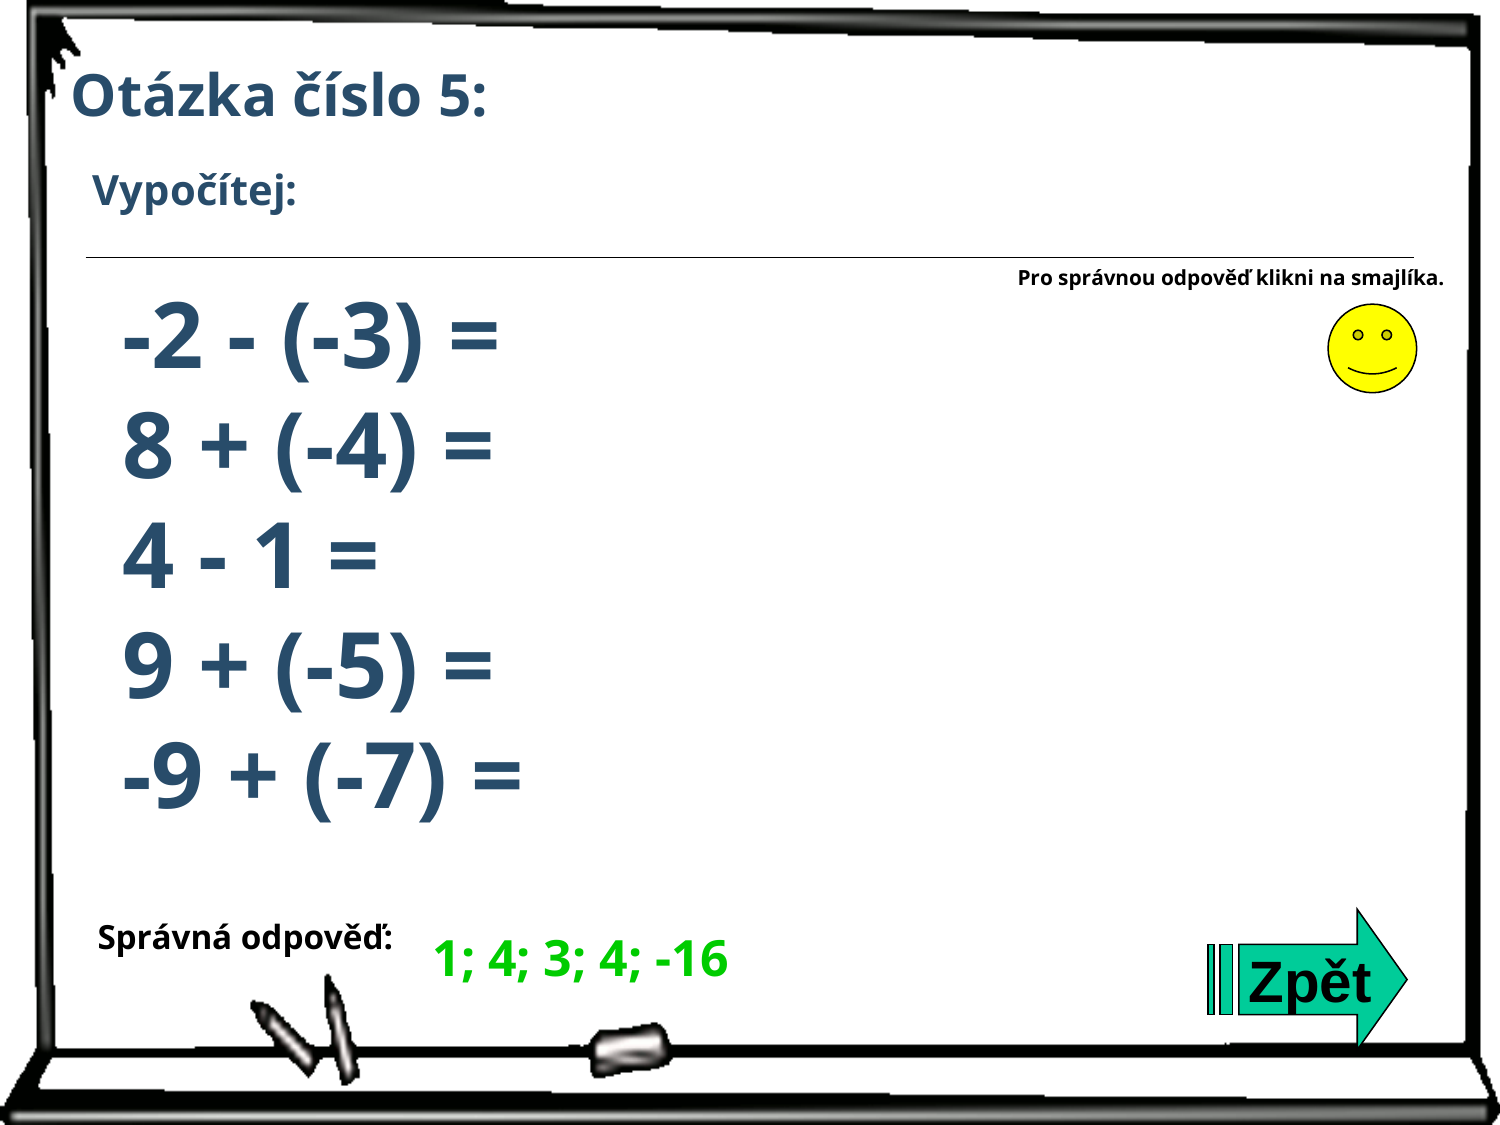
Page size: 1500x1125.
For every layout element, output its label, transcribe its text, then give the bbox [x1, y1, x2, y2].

text_box Pro správnou odpověď klikni na smajlíka. [1002, 230, 1464, 325]
text_box Vypočítej: [78, 141, 1413, 237]
text_box Zpět [1220, 944, 1233, 1015]
text_box Otázka číslo 5: [55, 54, 1391, 149]
text_box [1328, 304, 1417, 393]
text_box Zpět [1208, 944, 1214, 1015]
text_box Správná odpověď: [82, 888, 492, 984]
picture [0, 0, 1500, 1125]
text_box 1; 4; 3; 4; -16 [417, 909, 832, 1004]
text_box Zpět [1238, 909, 1408, 1050]
text_box -2 - (-3) = 8 + (-4) = 4 - 1 = 9 + (-5) = -9 + (-7) = [107, 504, 861, 600]
